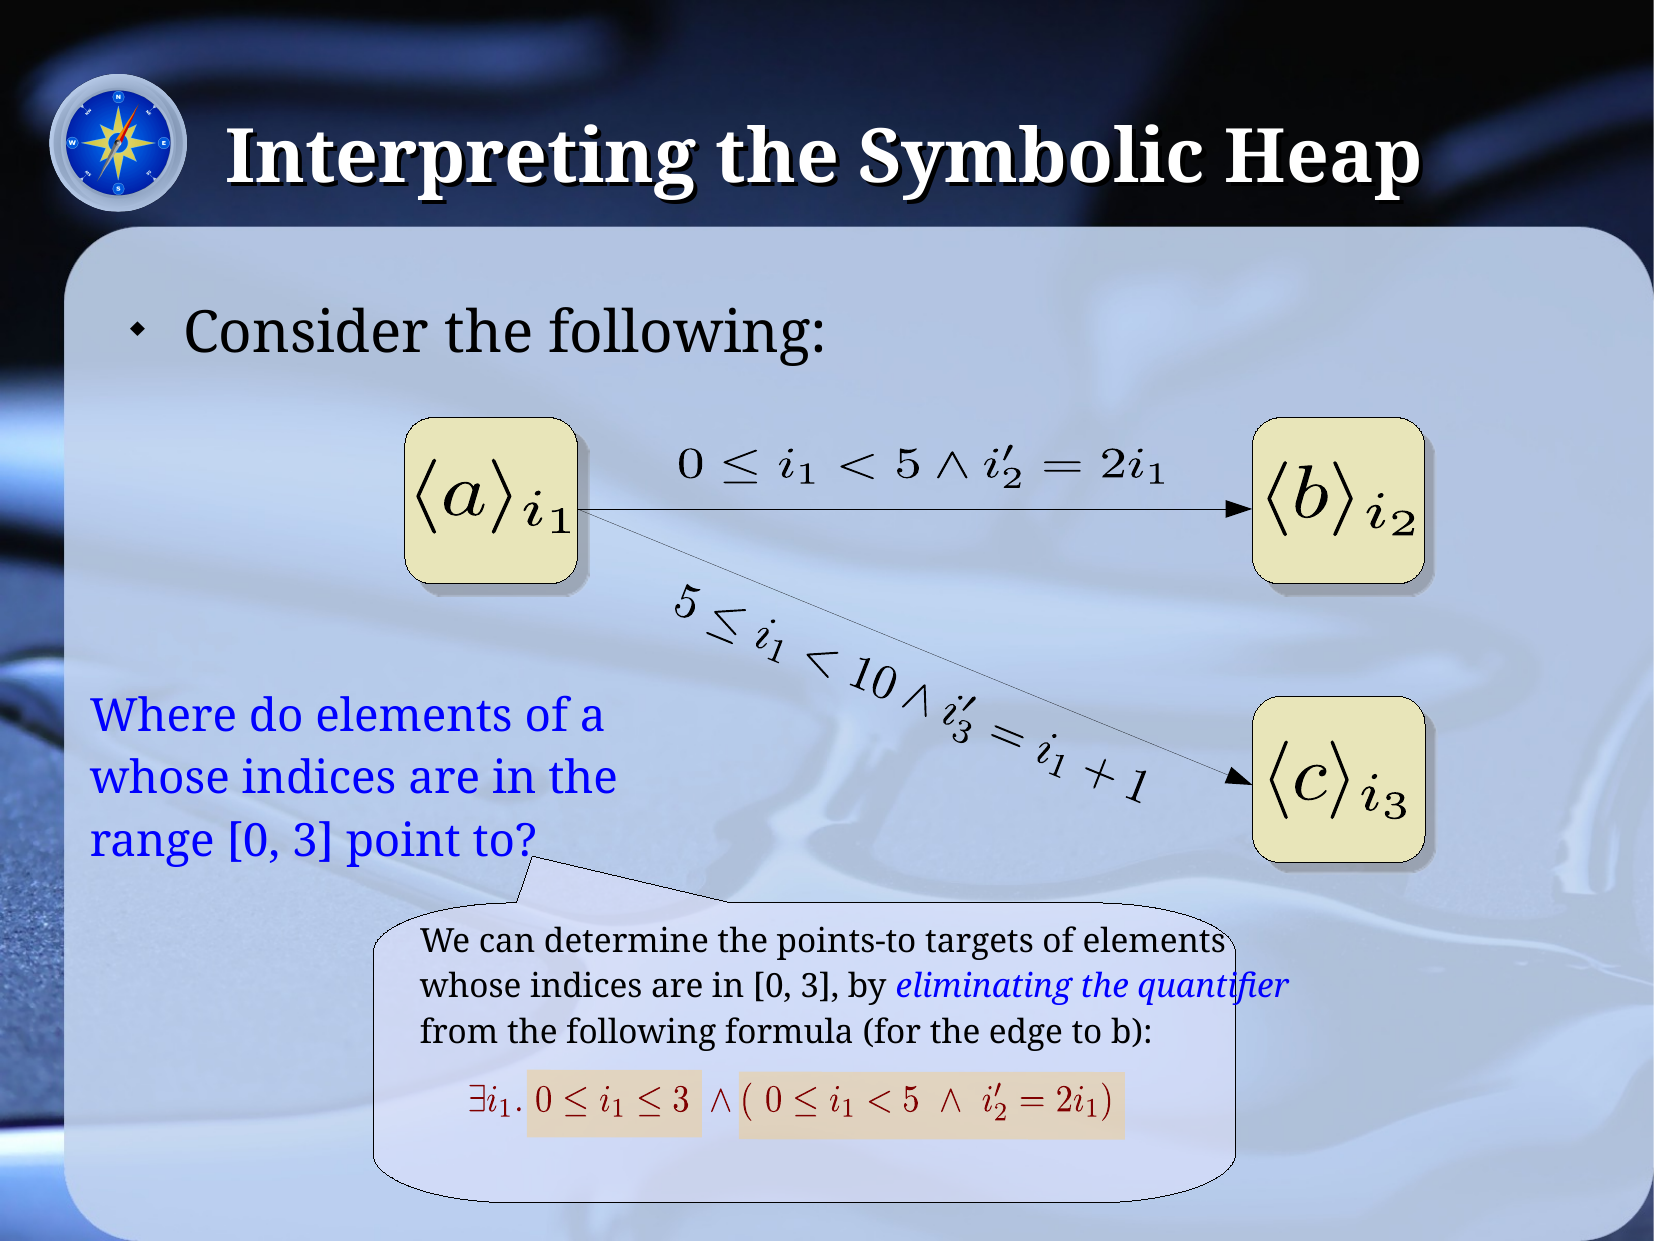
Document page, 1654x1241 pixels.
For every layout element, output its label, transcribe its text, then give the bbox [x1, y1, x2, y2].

text_box [1252, 696, 1426, 863]
list Consider the following: [112, 290, 1571, 1109]
text_box [1252, 417, 1425, 584]
text_box Where do elements of a whose indices are in the range [0, 3] point to? [75, 675, 676, 846]
text_box We can determine the points-to targets of elements whose indices are in [0, 3], by eliminating the quantifier from the following formula (for the edge to b): [373, 856, 1236, 1203]
picture [0, 0, 1654, 1241]
text_box [404, 417, 578, 584]
title Interpreting the Symbolic Heap [225, 49, 1571, 257]
